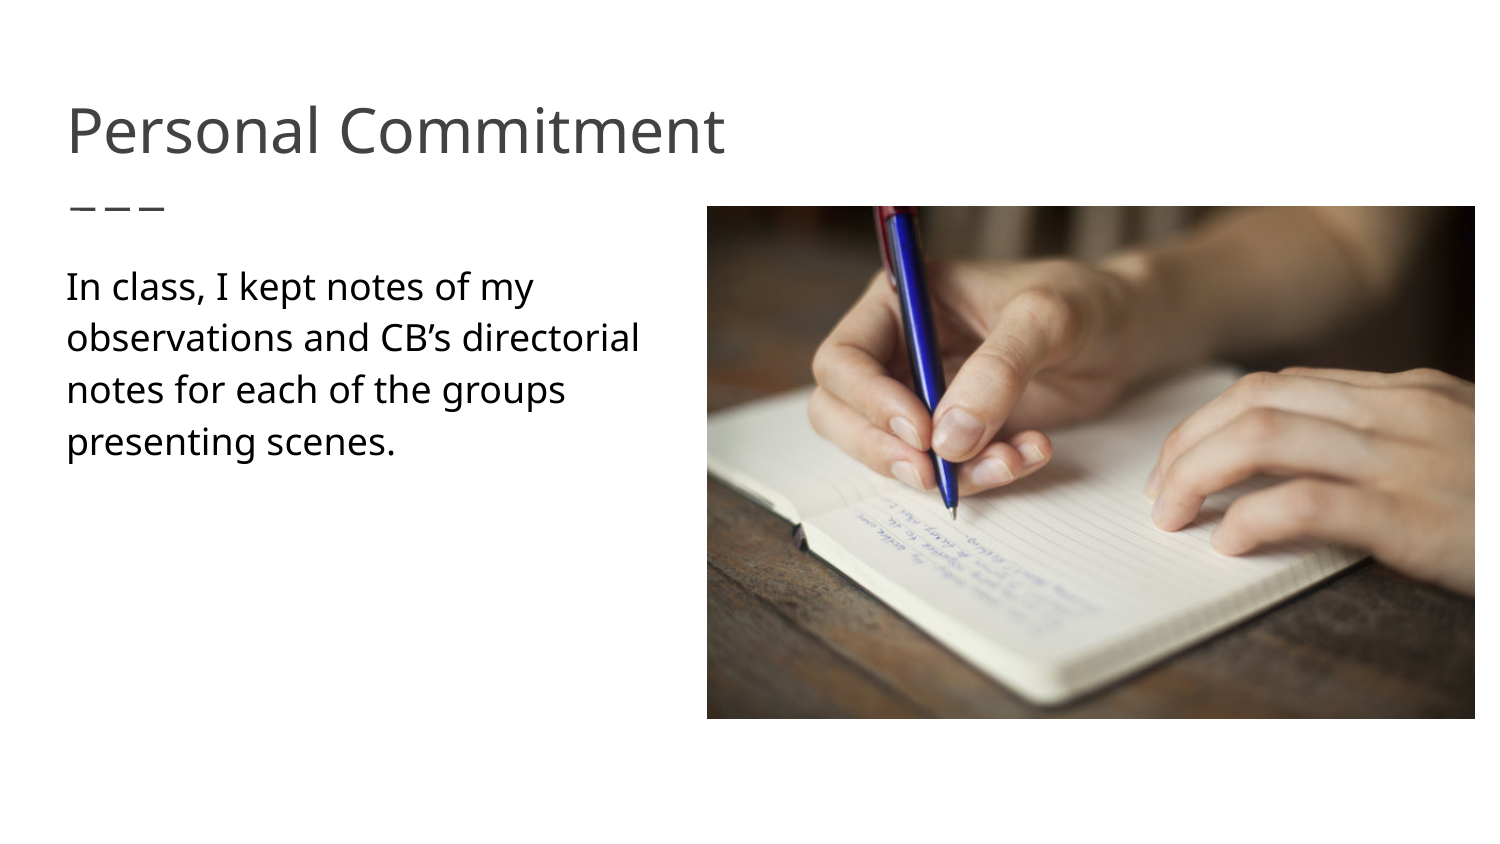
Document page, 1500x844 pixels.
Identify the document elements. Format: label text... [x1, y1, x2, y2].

list In class, I kept notes of my observations and CB’s directorial notes for each of the groups presenting scenes. [51, 240, 683, 750]
picture [707, 206, 1475, 719]
title Personal Commitment [51, 61, 1449, 182]
